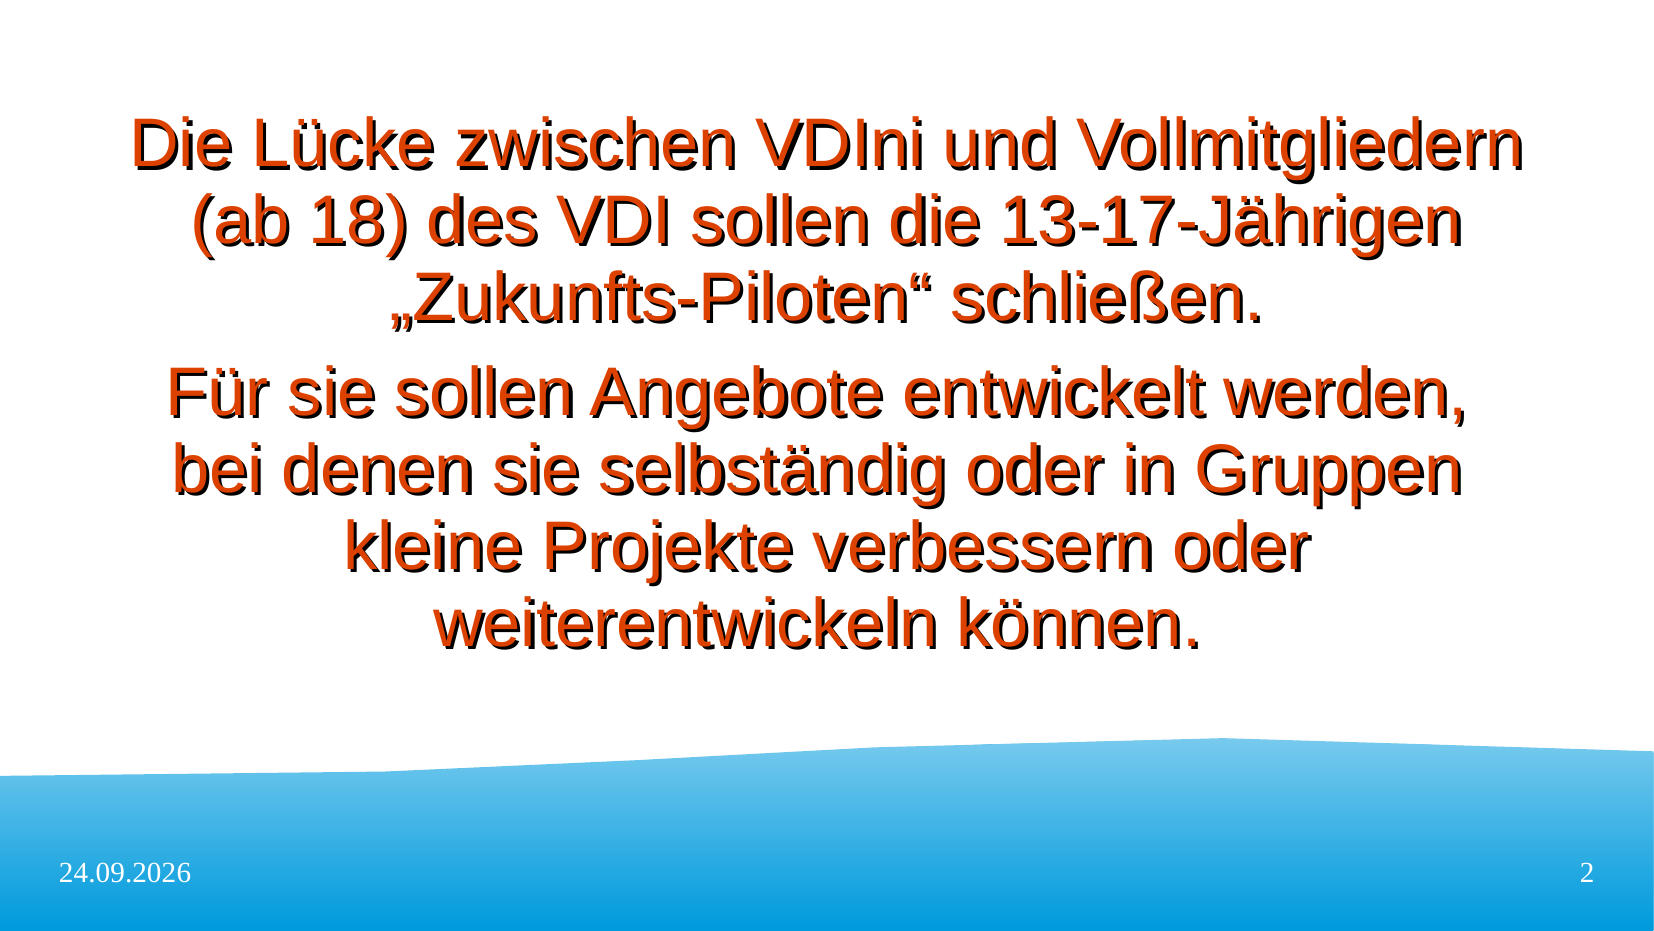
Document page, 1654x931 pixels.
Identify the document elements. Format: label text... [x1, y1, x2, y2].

title Die Lücke zwischen VDIni und Vollmitgliedern (ab 18) des VDI sollen die 13-17-Jährigen „Zukunfts-Piloten“ schließen. Für sie sollen Angebote entwickelt werden, bei denen sie selbständig oder in Gruppen kleine Projekte verbessern oder weiterentwickeln können. [88, 88, 1565, 677]
